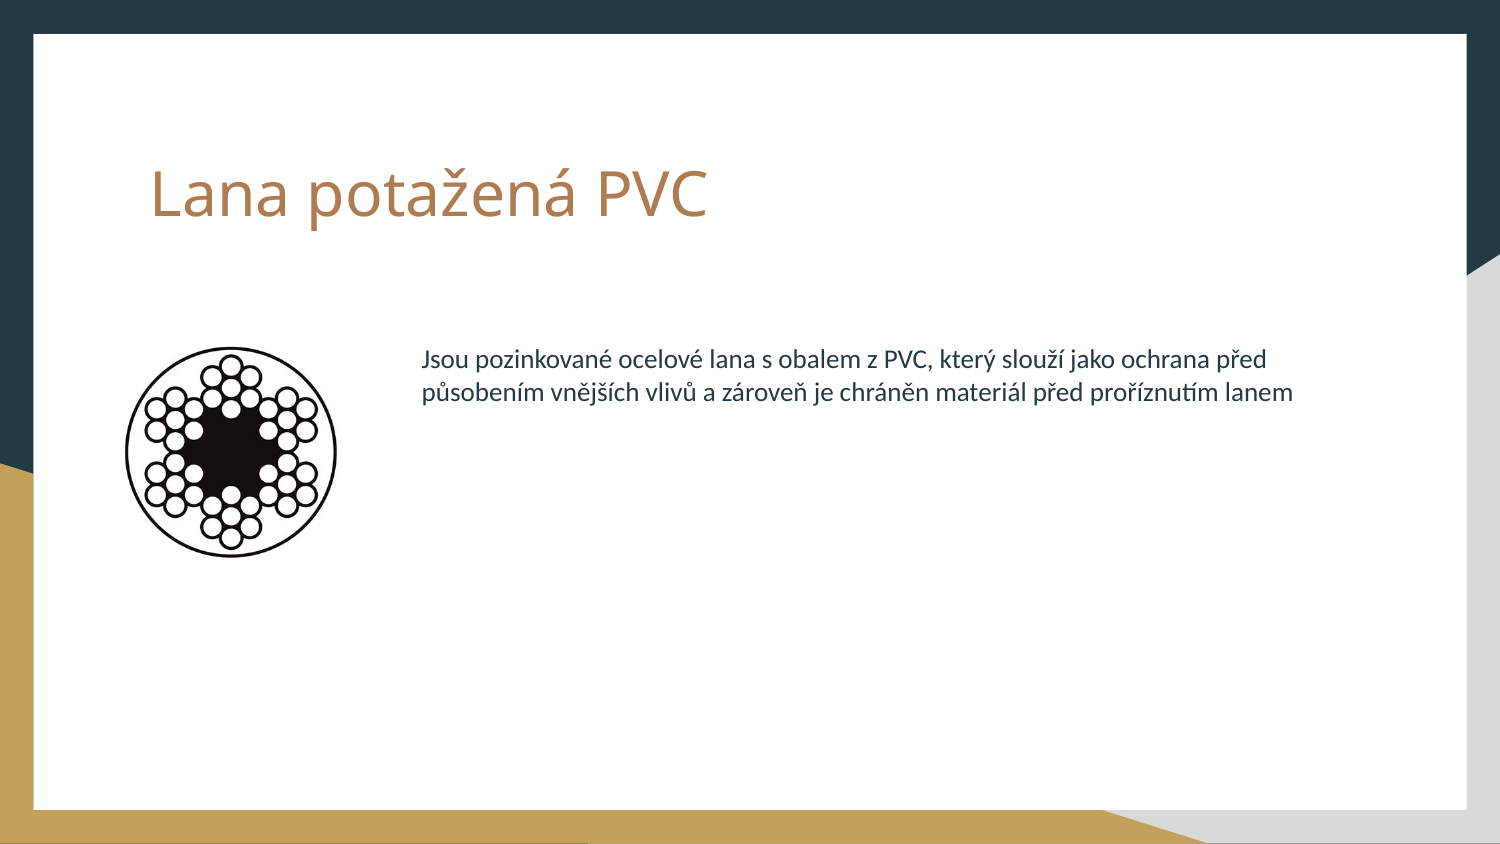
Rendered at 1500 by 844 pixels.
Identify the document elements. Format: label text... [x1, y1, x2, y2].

title Lana potažená PVC [134, 138, 1366, 296]
picture [113, 335, 347, 569]
list Jsou pozinkované ocelové lana s obalem z PVC, který slouží jako ochrana před působením vnějších vlivů a zároveň je chráněn materiál před proříznutím lanem [406, 326, 1366, 729]
